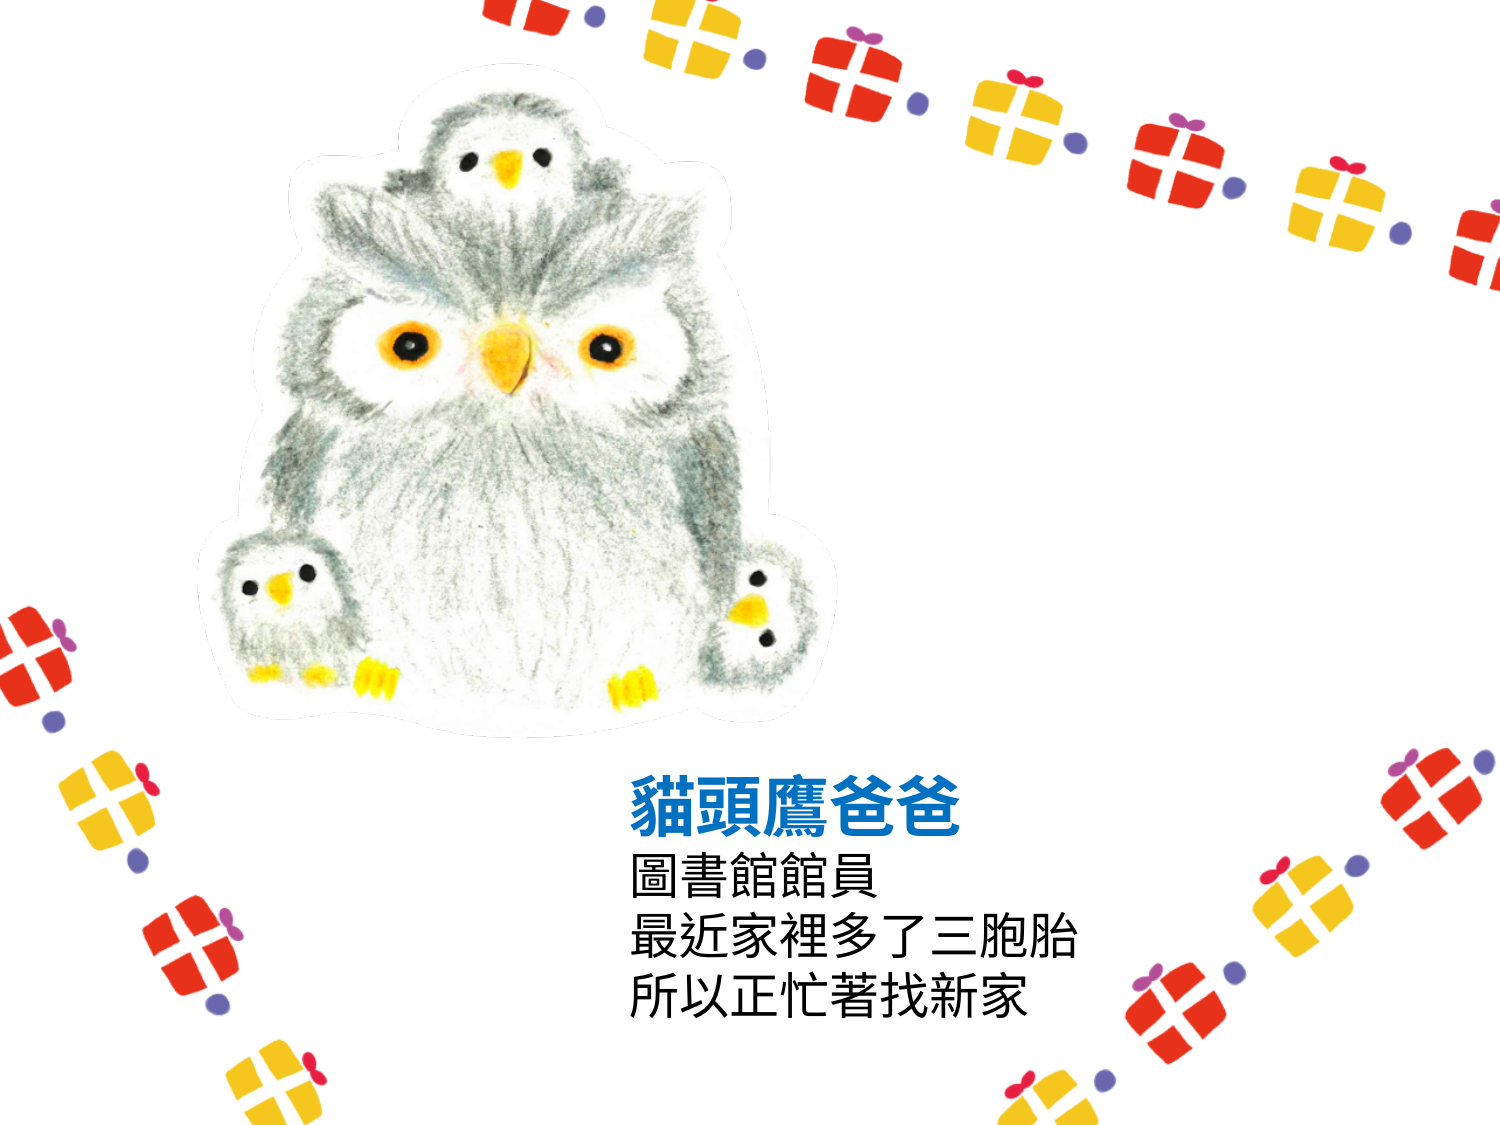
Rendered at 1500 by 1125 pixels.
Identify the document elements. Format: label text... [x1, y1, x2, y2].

text_box 貓頭鷹爸爸 圖書館館員 最近家裡多了三胞胎 所以正忙著找新家 [614, 757, 1364, 1032]
picture [0, 0, 1500, 1125]
picture [906, 1032, 1313, 1125]
picture [1345, 627, 1500, 989]
